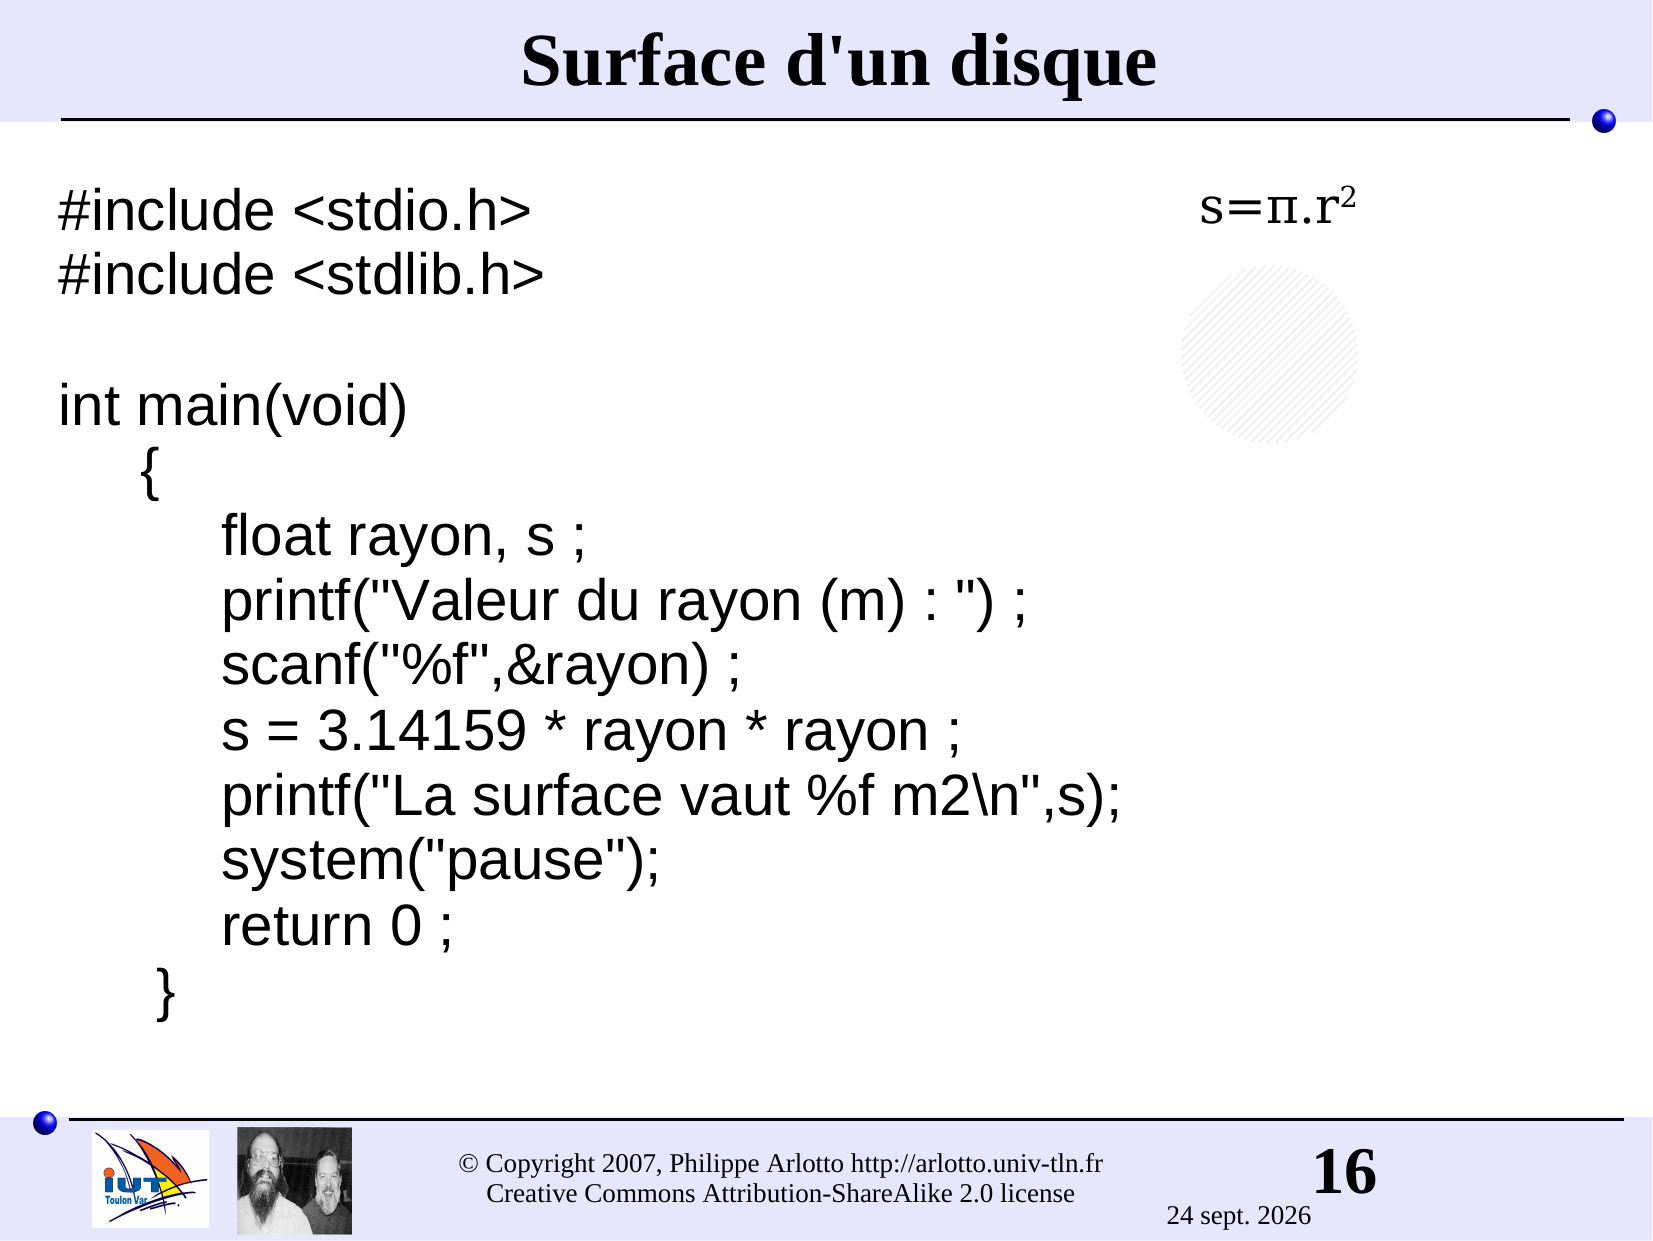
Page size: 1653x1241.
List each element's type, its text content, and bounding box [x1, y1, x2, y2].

text_box #include <stdio.h> #include <stdlib.h> int main(void) { float rayon, s ; printf("Valeur du rayon (m) : ") ; scanf("%f",&rayon) ; s = 3.14159 * rayon * rayon ; printf("La surface vaut %f m2\n",s); system("pause"); return 0 ; } [58, 177, 1124, 1088]
text_box [1181, 265, 1359, 443]
picture [237, 1127, 352, 1235]
text_box s=π.r2 [1199, 177, 1359, 237]
title Surface d'un disque [95, 11, 1585, 110]
